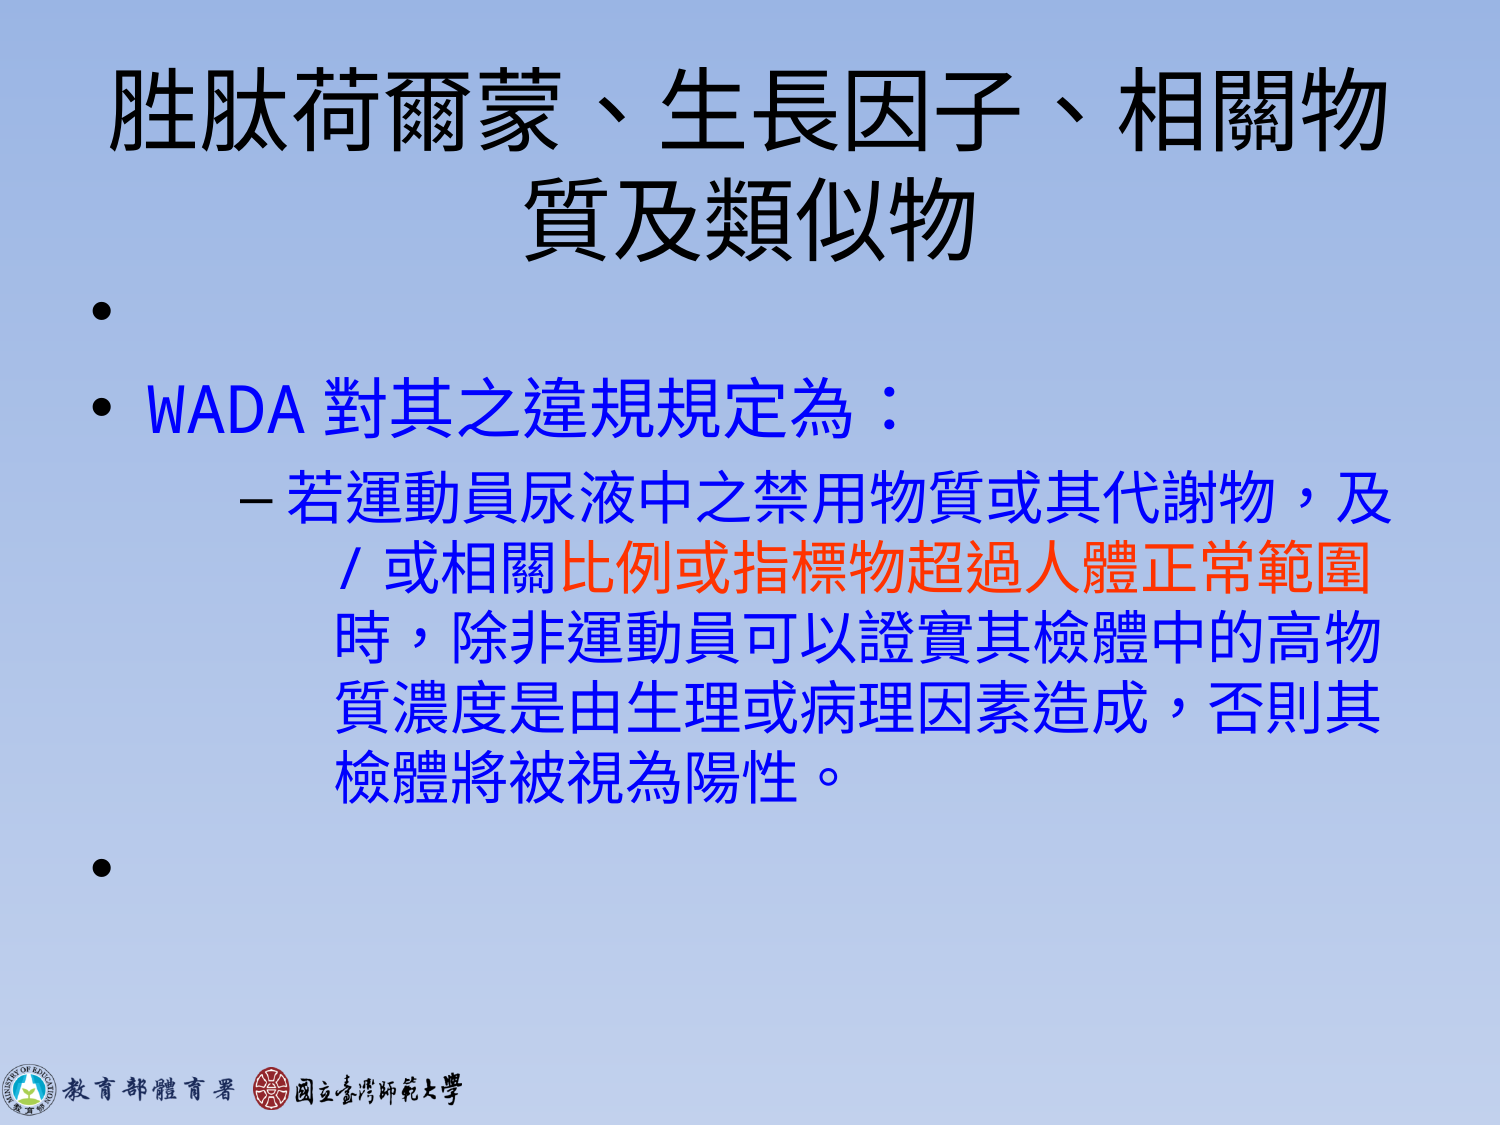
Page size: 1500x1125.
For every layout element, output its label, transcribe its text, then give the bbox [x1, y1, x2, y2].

title 胜肽荷爾蒙、生長因子、相關物質及類似物 [75, 45, 1426, 233]
list WADA對其之違規規定為： 若運動員尿液中之禁用物質或其代謝物，及/或相關比例或指標物超過人體正常範圍時，除非運動員可以證實其檢體中的高物質濃度是由生理或病理因素造成，否則其檢體將被視為陽性。 [75, 262, 1426, 1005]
